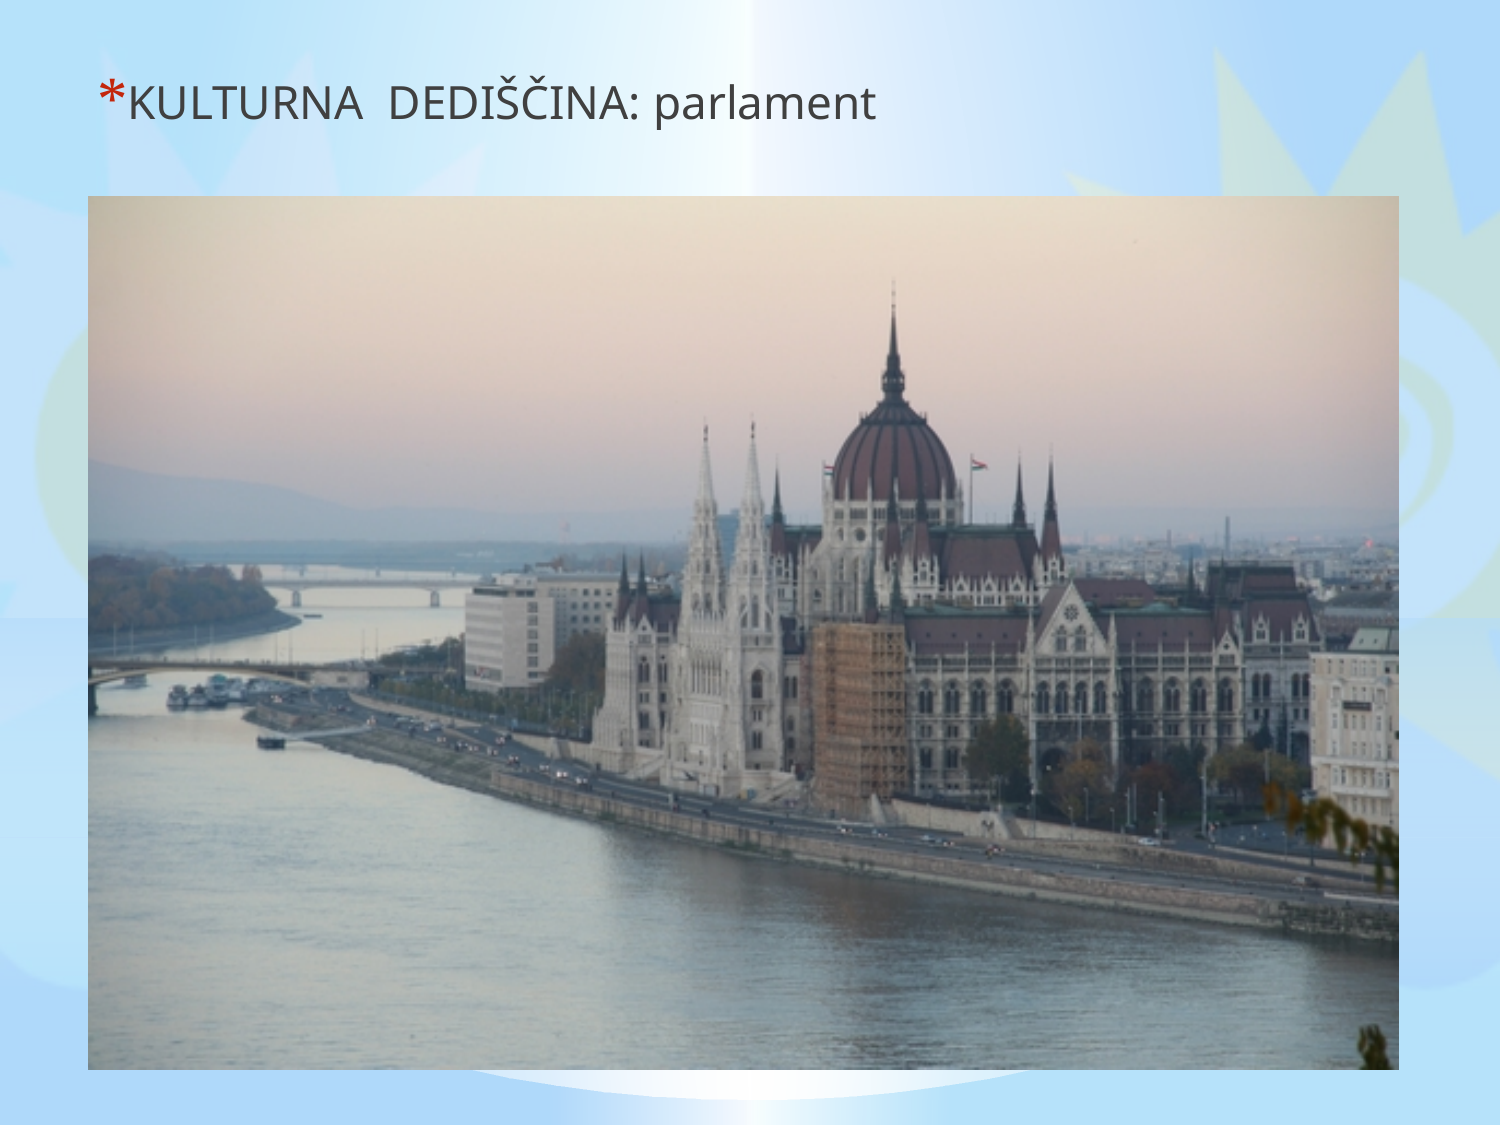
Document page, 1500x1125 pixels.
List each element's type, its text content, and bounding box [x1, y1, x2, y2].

list KULTURNA DEDIŠČINA: parlament [75, 66, 1425, 1047]
picture [88, 196, 1399, 1070]
